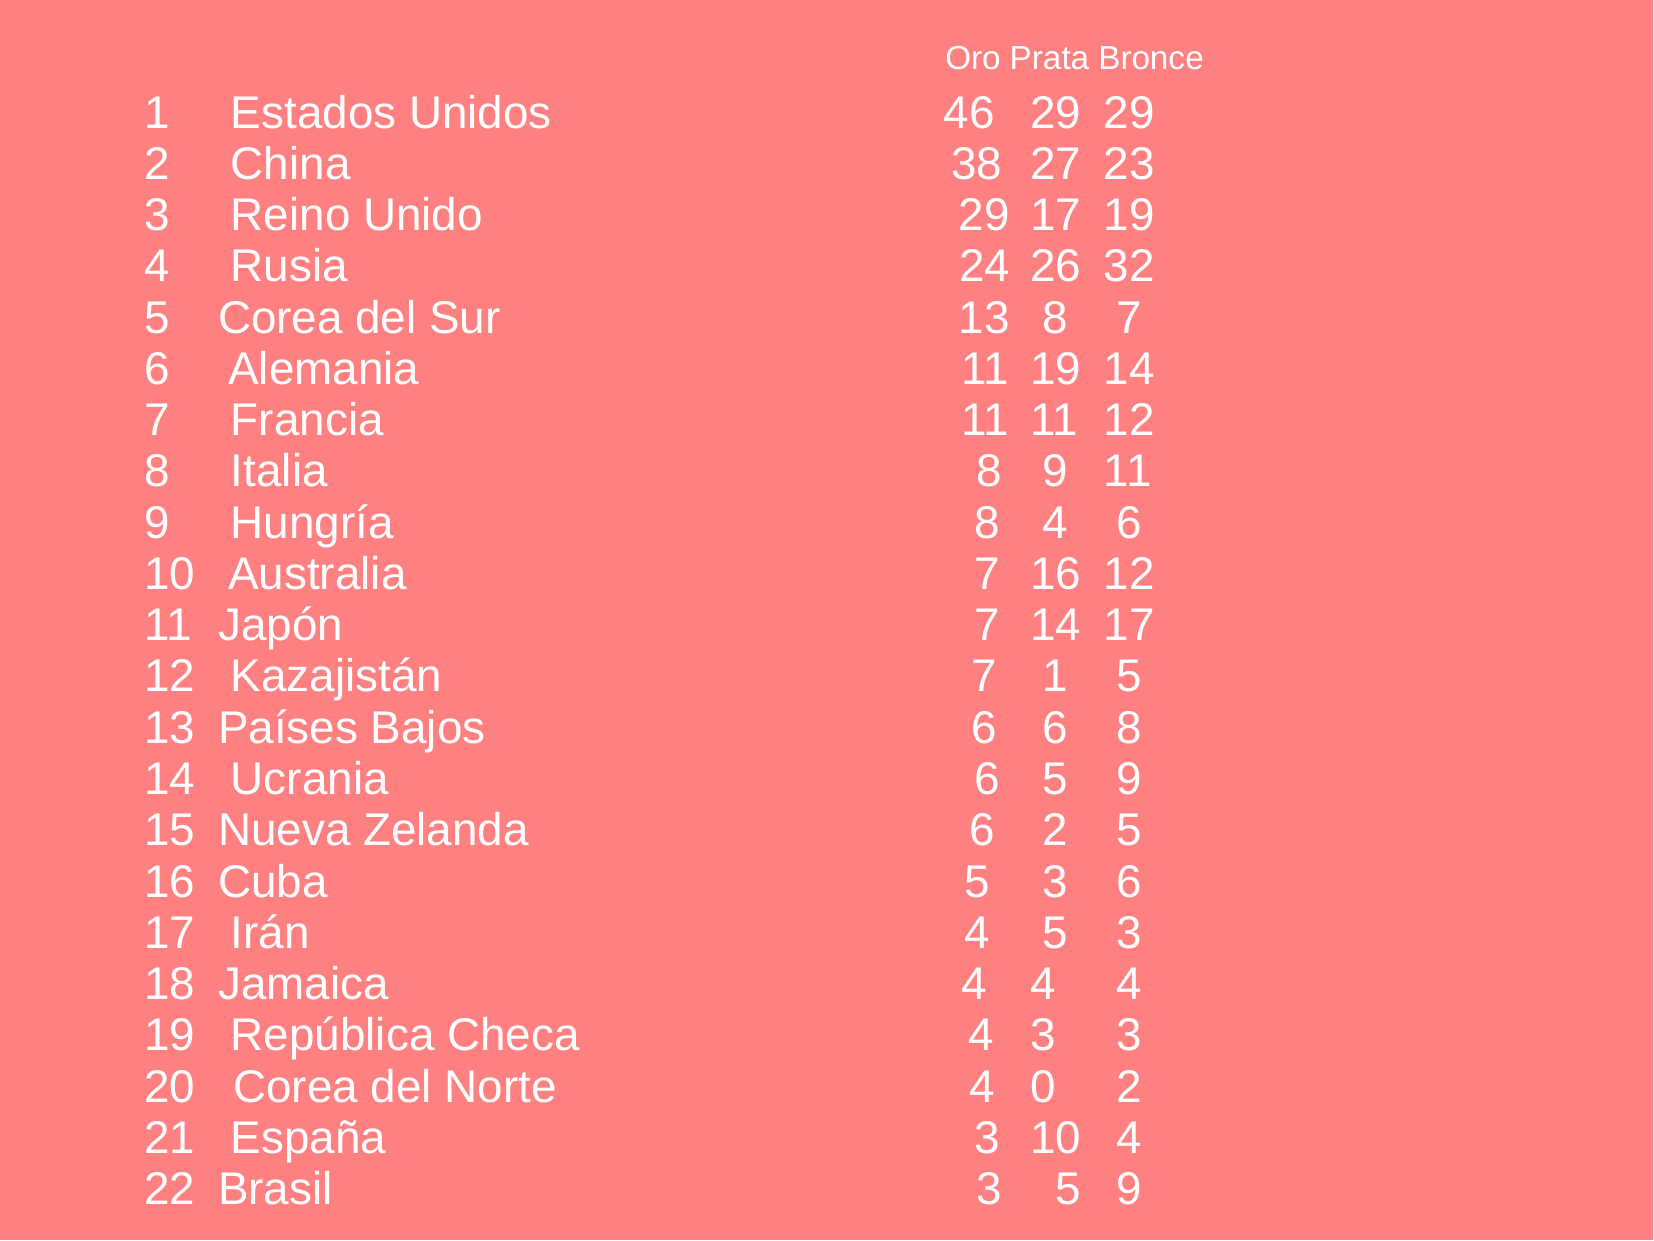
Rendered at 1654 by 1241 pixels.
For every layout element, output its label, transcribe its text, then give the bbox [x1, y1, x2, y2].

title Oro Prata Bronce [885, 37, 1264, 80]
text_box 1 Estados Unidos 46 29 29 2 China 38 27 23 3 Reino Unido 29 17 19 4 Rusia 24 26 32 5 Corea del Sur 13 8 7 6 Alemania 11 19 14 7 Francia 11 11 12 8 Italia 8 9 11 9 Hungría 8 4 6 10 Australia 7 16 12 11 Japón 7 14 17 12 Kazajistán 7 1 5 13 Países Bajos 6 6 8 14 Ucrania 6 5 9 15 Nueva Zelanda 6 2 5 16 Cuba 5 3 6 17 Irán 4 5 3 18 Jamaica 4 4 4 19 República Checa 4 3 3 20 Corea del Norte 4 0 2 21 España 3 10 4 22 Brasil 3 5 9 [129, 79, 1477, 1217]
